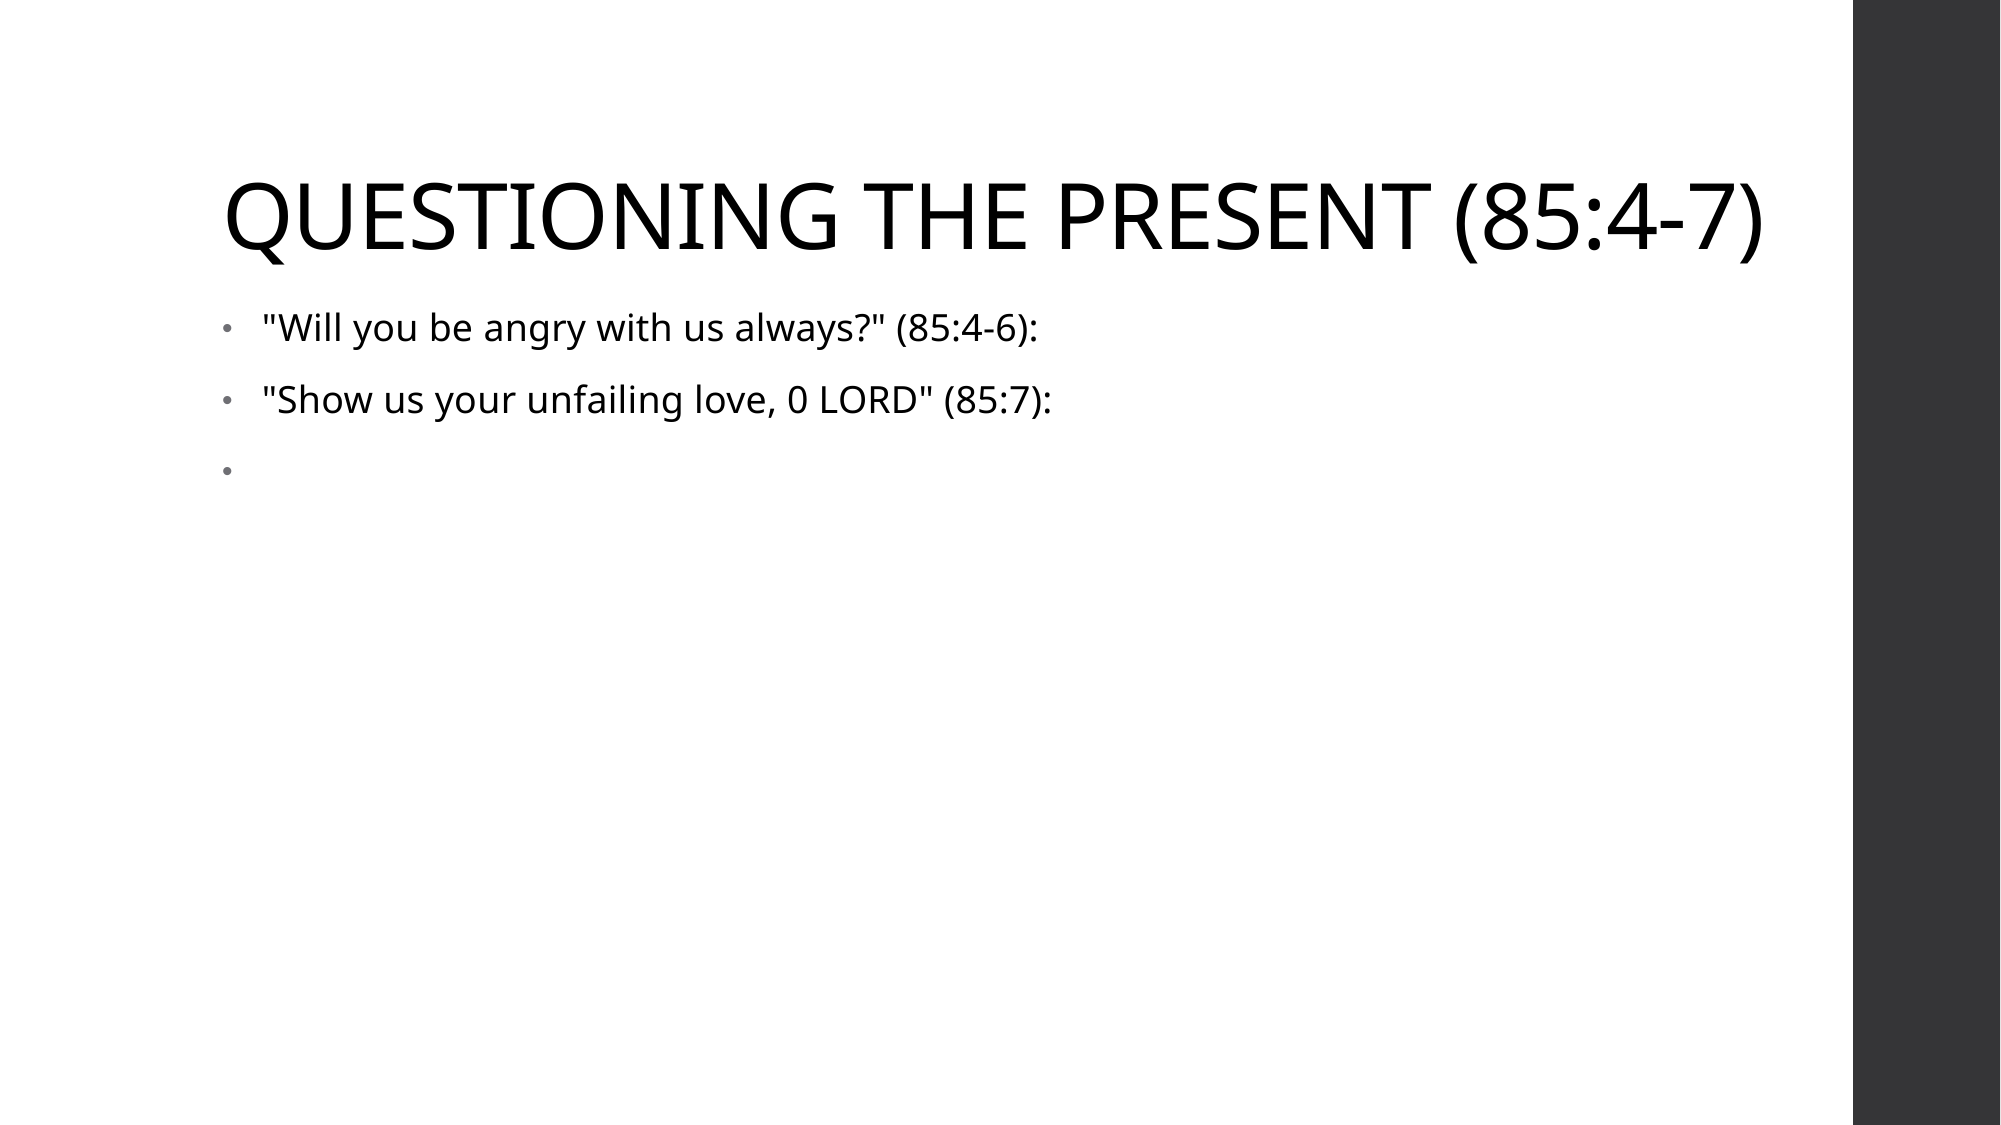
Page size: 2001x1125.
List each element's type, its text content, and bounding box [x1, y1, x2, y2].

title QUESTIONING THE PRESENT (85:4-7) [206, 60, 1797, 278]
list "Will you be angry with us always?" (85:4-6): "Show us your unfailing love, 0 LORD" (85:7): [206, 299, 1617, 1014]
